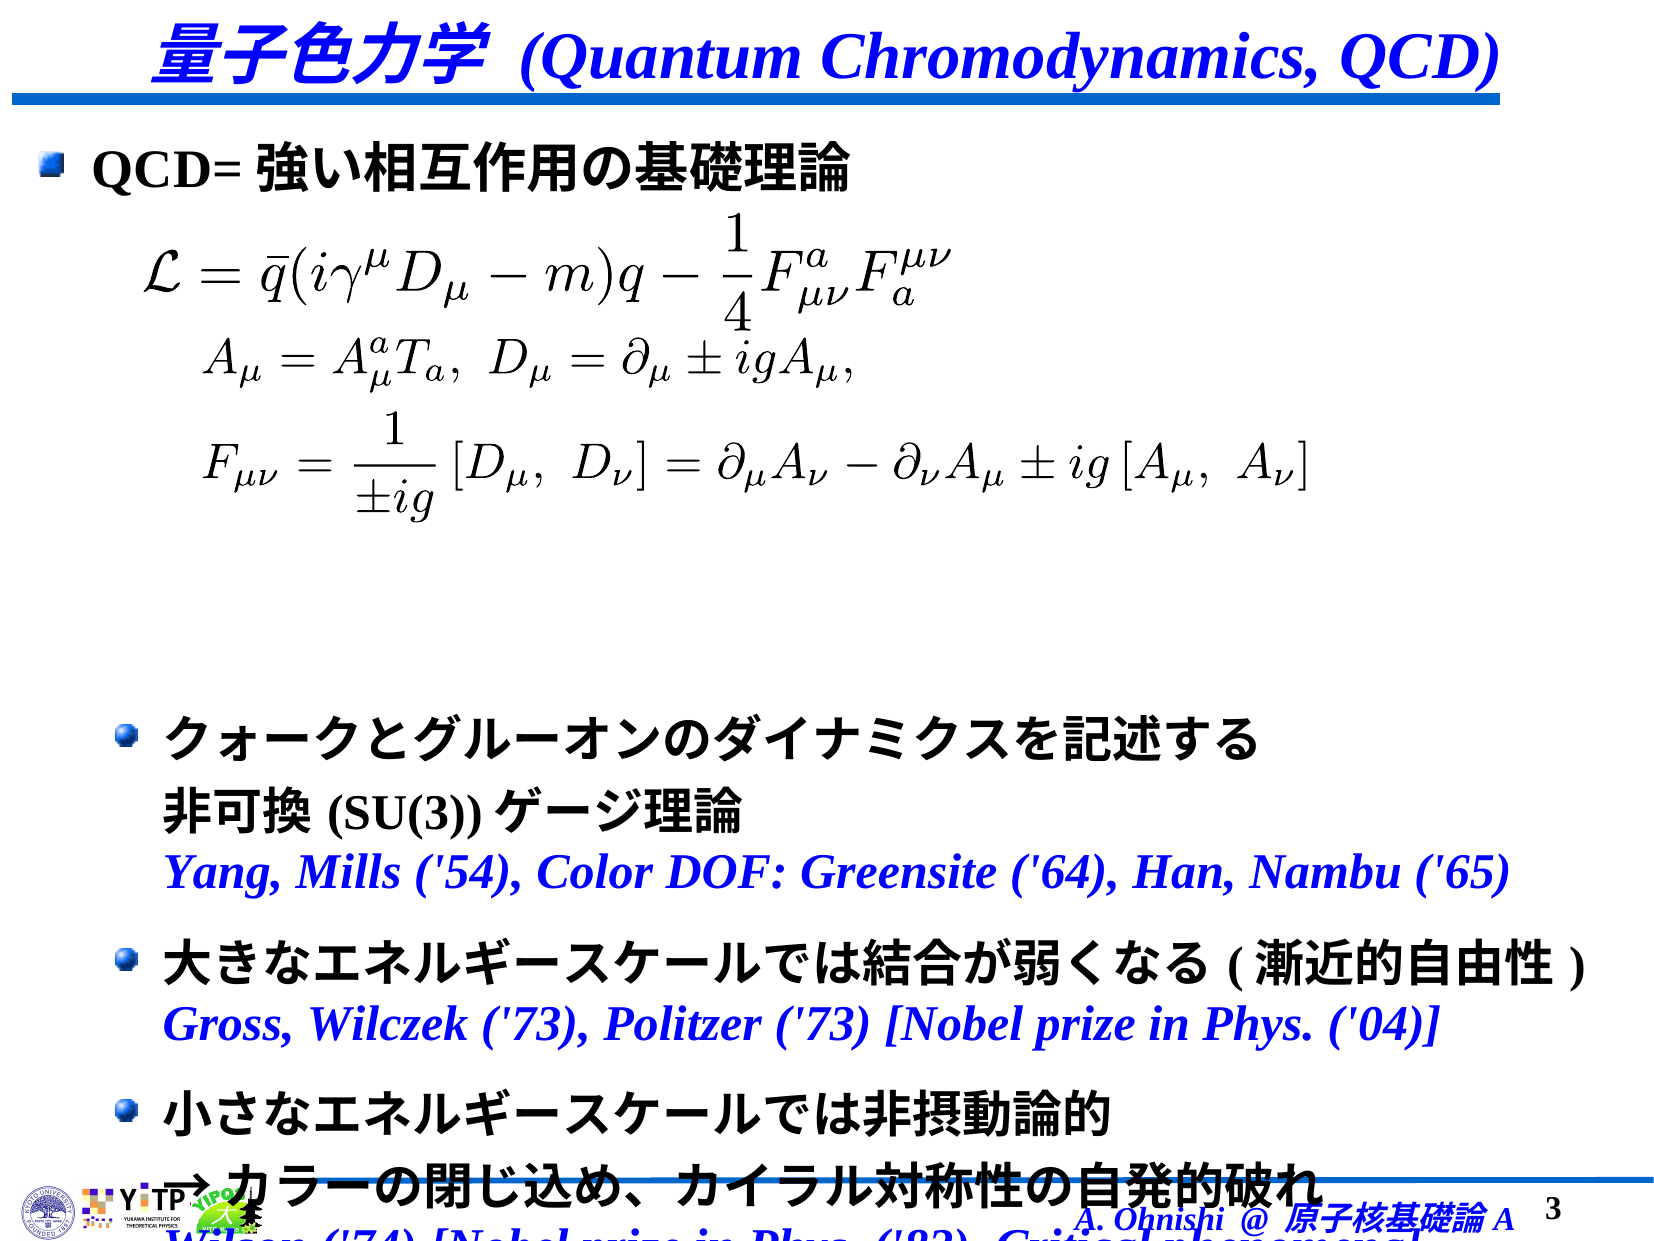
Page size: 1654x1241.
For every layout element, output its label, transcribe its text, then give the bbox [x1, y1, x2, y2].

text_box [141, 212, 953, 331]
list QCD=強い相互作用の基礎理論 クォークとグルーオンのダイナミクスを記述する 非可換(SU(3))ゲージ理論 Yang, Mills ('54), Color DOF: Greensite ('64), Han, Nambu ('65) 大きなエネルギースケールでは結合が弱くなる(漸近的自由性) Gross, Wilczek ('73), Politzer ('73) [Nobel prize in Phys. ('04)] 小さなエネルギースケールでは非摂動論的 → カラーの閉じ込め、カイラル対称性の自発的破れ Wilson ('74) [Nobel prize in Phys. ('82), Critical phenomena] Nambu, Jona-Lasino [Nobel prize in Phys. ('08) to Nambu] [20, 124, 1621, 1137]
text_box [200, 337, 1312, 523]
picture [20, 1185, 76, 1241]
picture [77, 1179, 263, 1234]
title 量子色力学 (Quantum Chromodynamics, QCD) [0, 0, 1654, 99]
